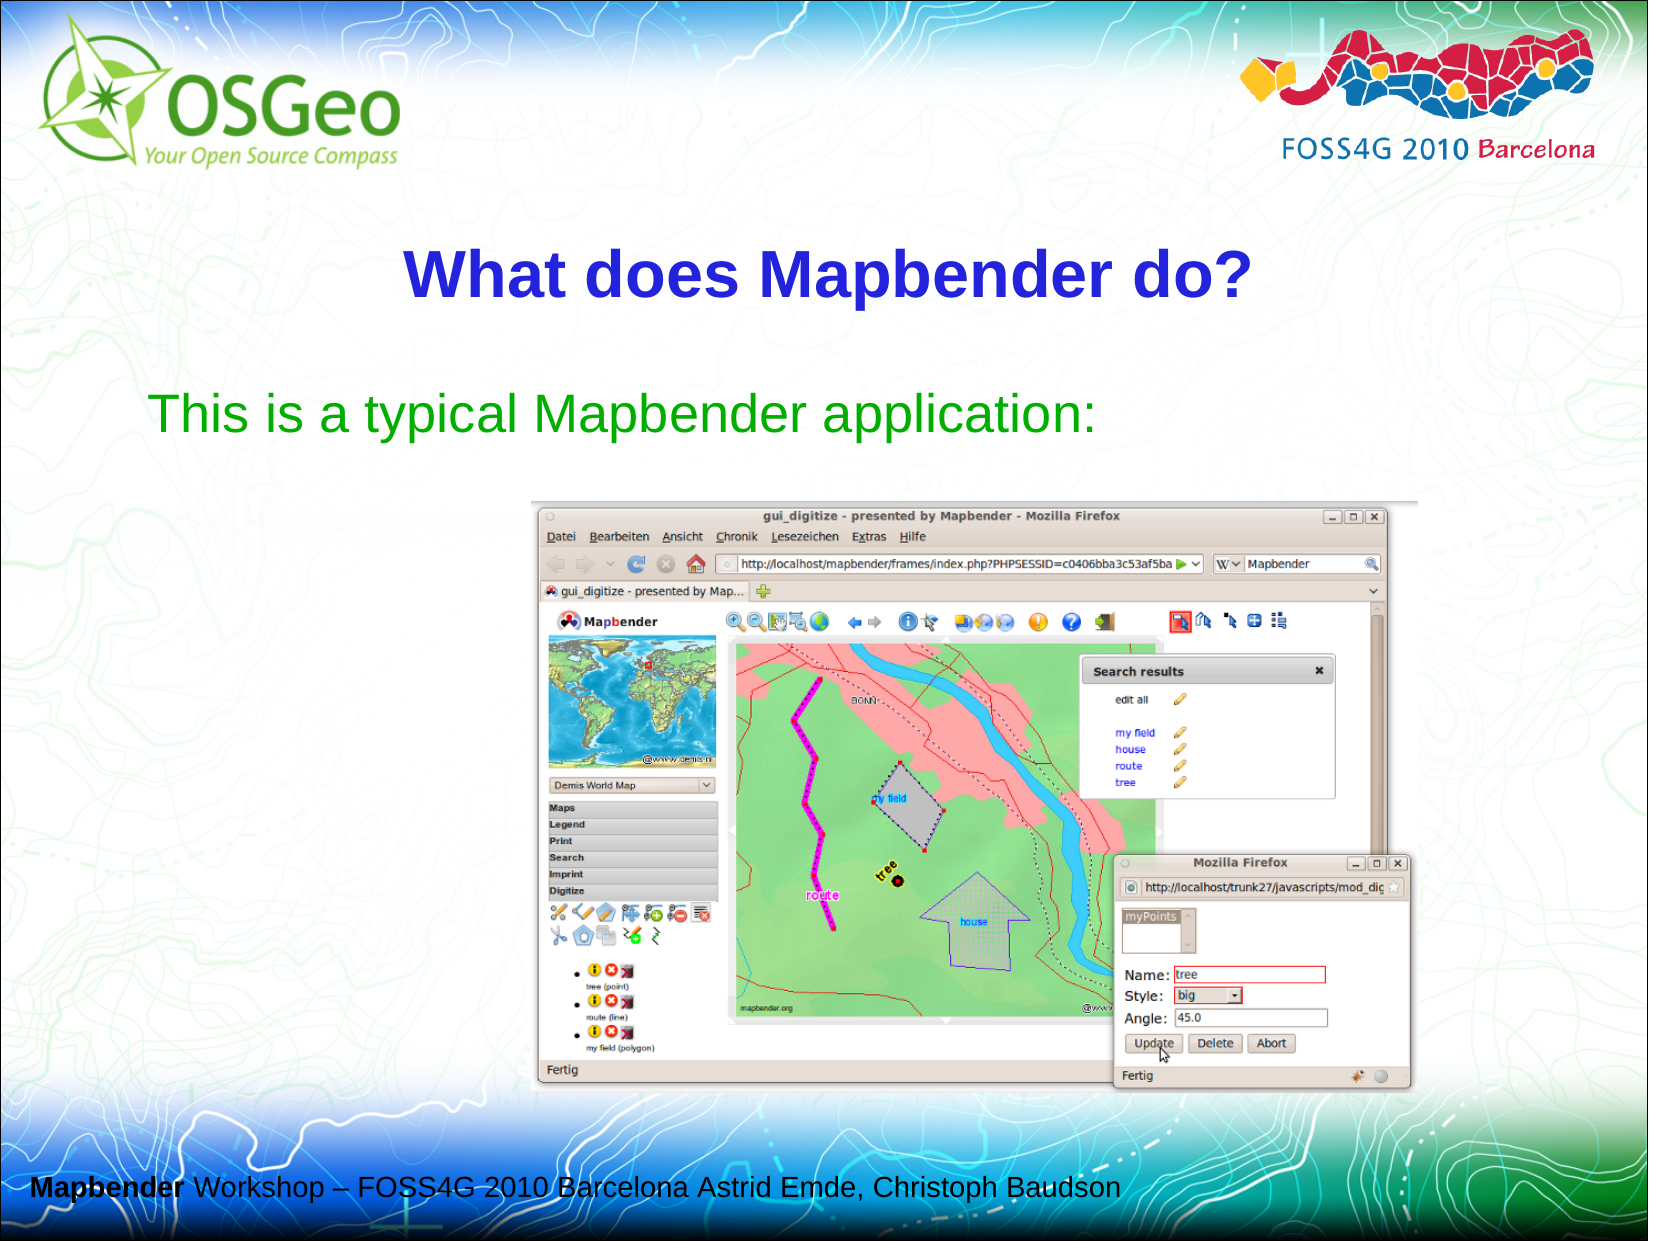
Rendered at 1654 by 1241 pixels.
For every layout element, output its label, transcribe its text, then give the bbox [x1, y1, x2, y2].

list This is a typical Mapbender application: [76, 383, 1565, 1188]
title What does Mapbender do? [82, 208, 1571, 342]
picture [1, 1, 1647, 1240]
